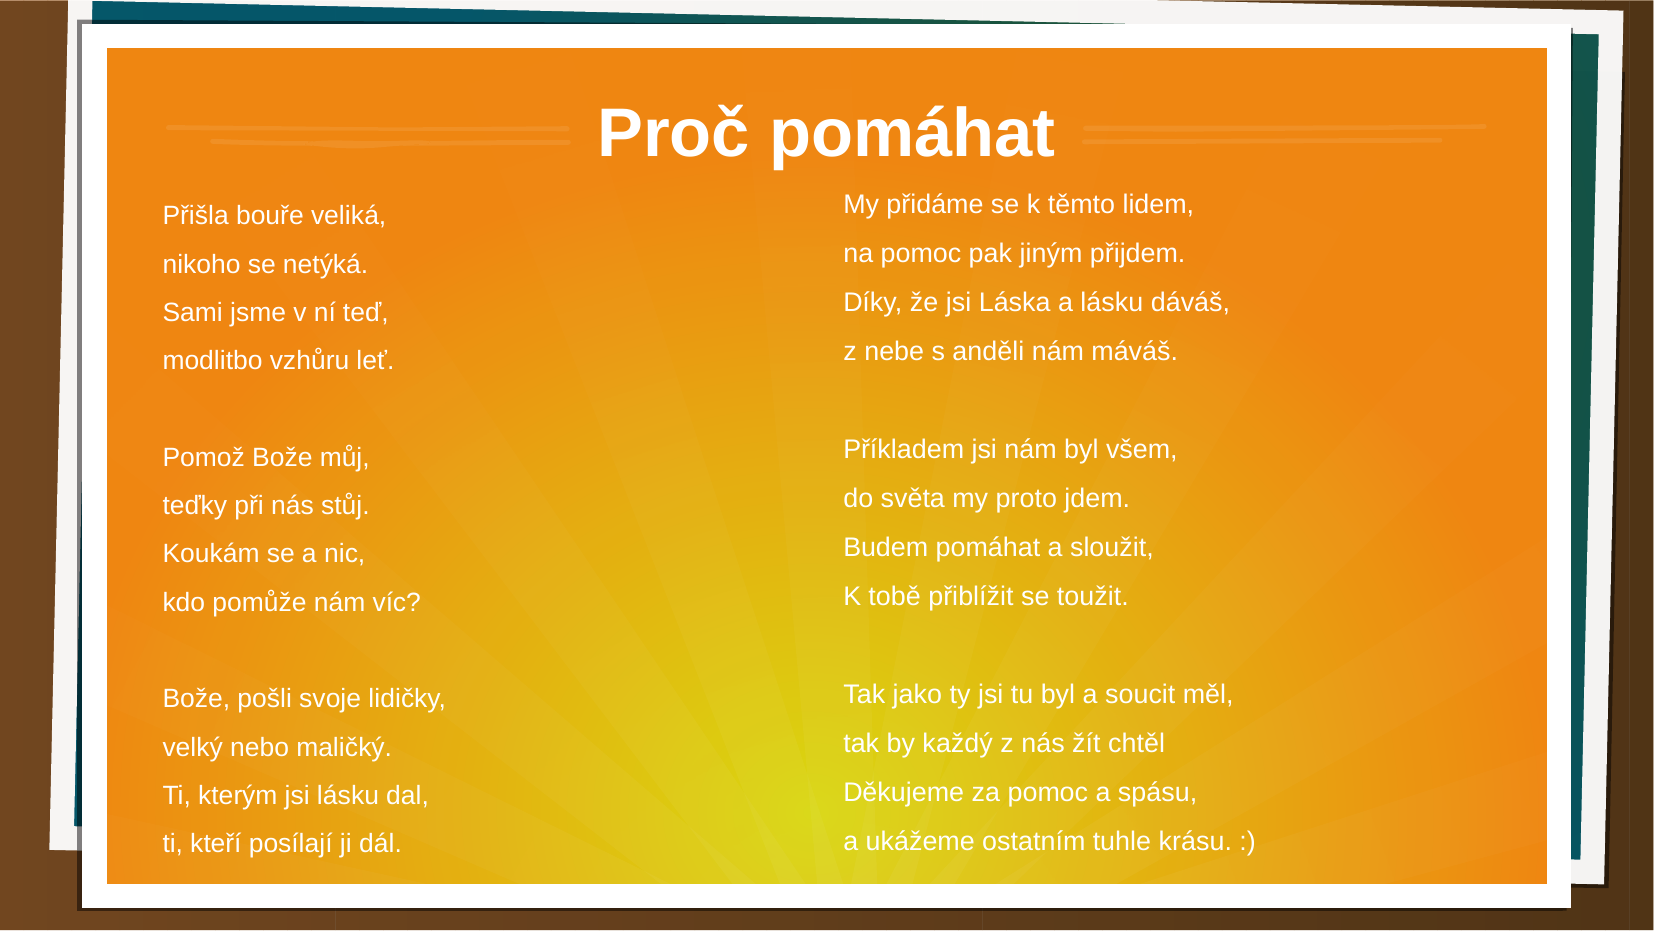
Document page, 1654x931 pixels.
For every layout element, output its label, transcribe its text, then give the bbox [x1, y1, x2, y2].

list My přidáme se k těmto lidem, na pomoc pak jiným přijdem. Díky, že jsi Láska a lásku dáváš, z nebe s anděli nám máváš. Příkladem jsi nám byl všem, do světa my proto jdem. Budem pomáhat a sloužit, K tobě přiblížit se toužit. Tak jako ty jsi tu byl a soucit měl, tak by každý z nás žít chtěl Děkujeme za pomoc a spásu, a ukážeme ostatním tuhle krásu. :) [843, 188, 1492, 863]
list Přišla bouře veliká, nikoho se netýká. Sami jsme v ní teď, modlitbo vzhůru leť. Pomož Bože můj, teďky při nás stůj. Koukám se a nic, kdo pomůže nám víc? Bože, pošli svoje lidičky, velký nebo maličký. Ti, kterým jsi lásku dal, ti, kteří posílají ji dál. [162, 200, 811, 863]
title Proč pomáhat [566, 59, 1087, 207]
